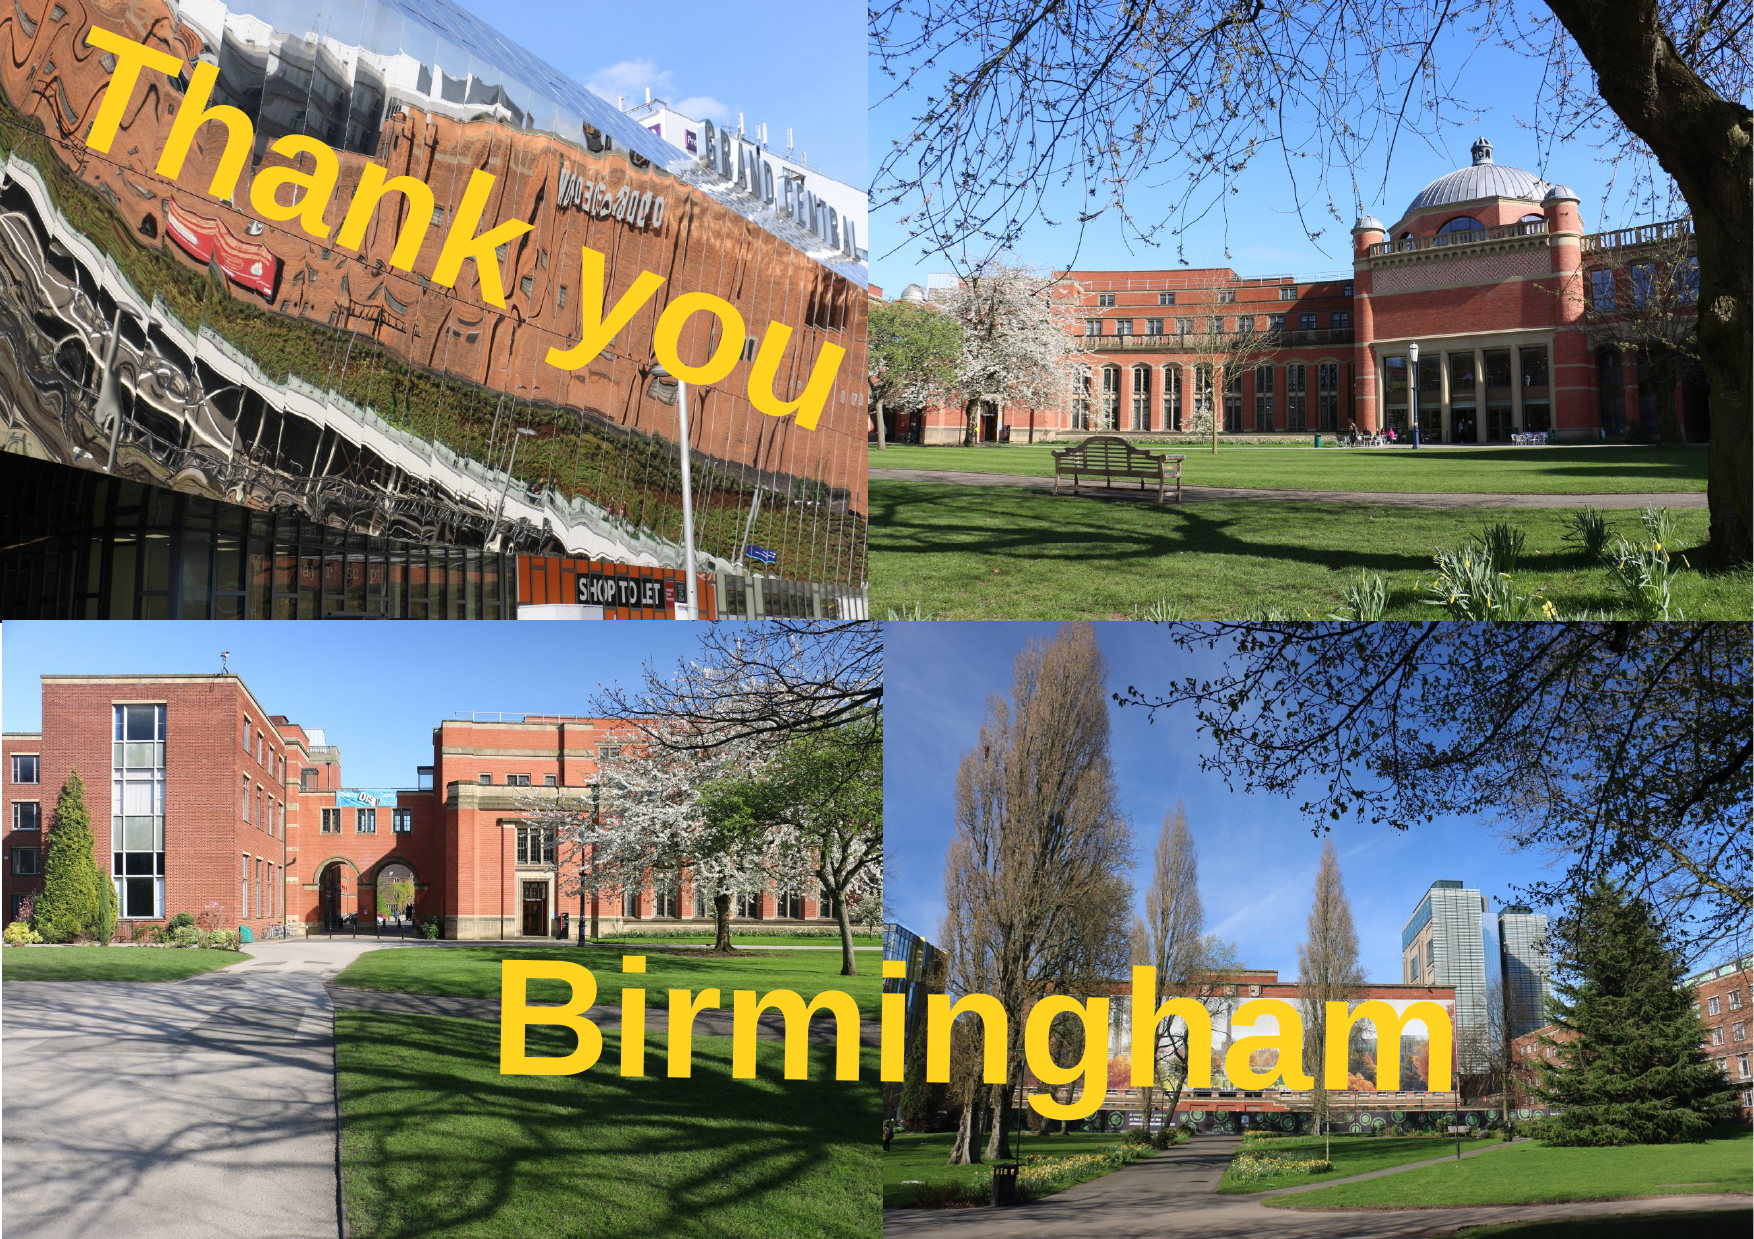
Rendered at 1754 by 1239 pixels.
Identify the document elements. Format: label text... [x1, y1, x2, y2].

text_box Thank you [23, 0, 893, 480]
picture [0, 0, 1754, 1239]
text_box Birmingham [477, 917, 1478, 1136]
